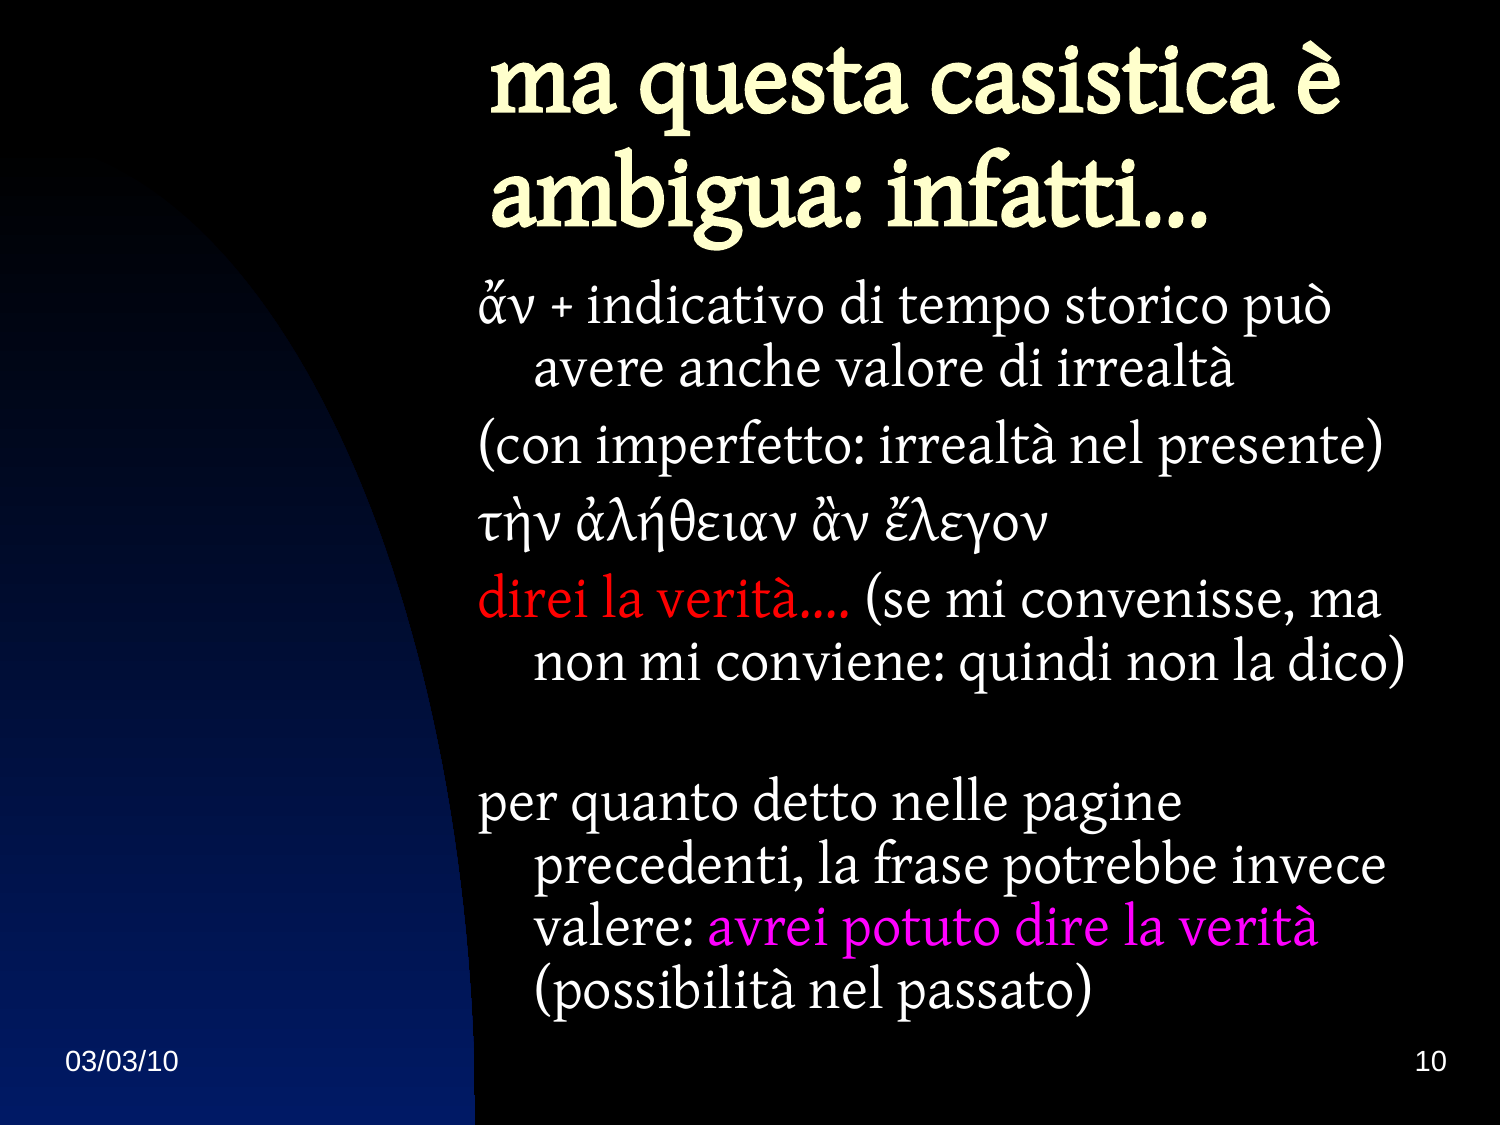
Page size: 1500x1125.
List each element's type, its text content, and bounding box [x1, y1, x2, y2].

title ma questa casistica è ambigua: infatti... [474, 11, 1463, 265]
list ἄν + indicativo di tempo storico può avere anche valore di irrealtà (con imperfetto: irrealtà nel presente) τὴν ἀλήθειαν ἂν ἔλεγον direi la verità.... (se mi convenisse, ma non mi conviene: quindi non la dico) per quanto detto nelle pagine precedenti, la frase potrebbe invece valere: avrei potuto dire la verità (possibilità nel passato) [462, 265, 1463, 1125]
